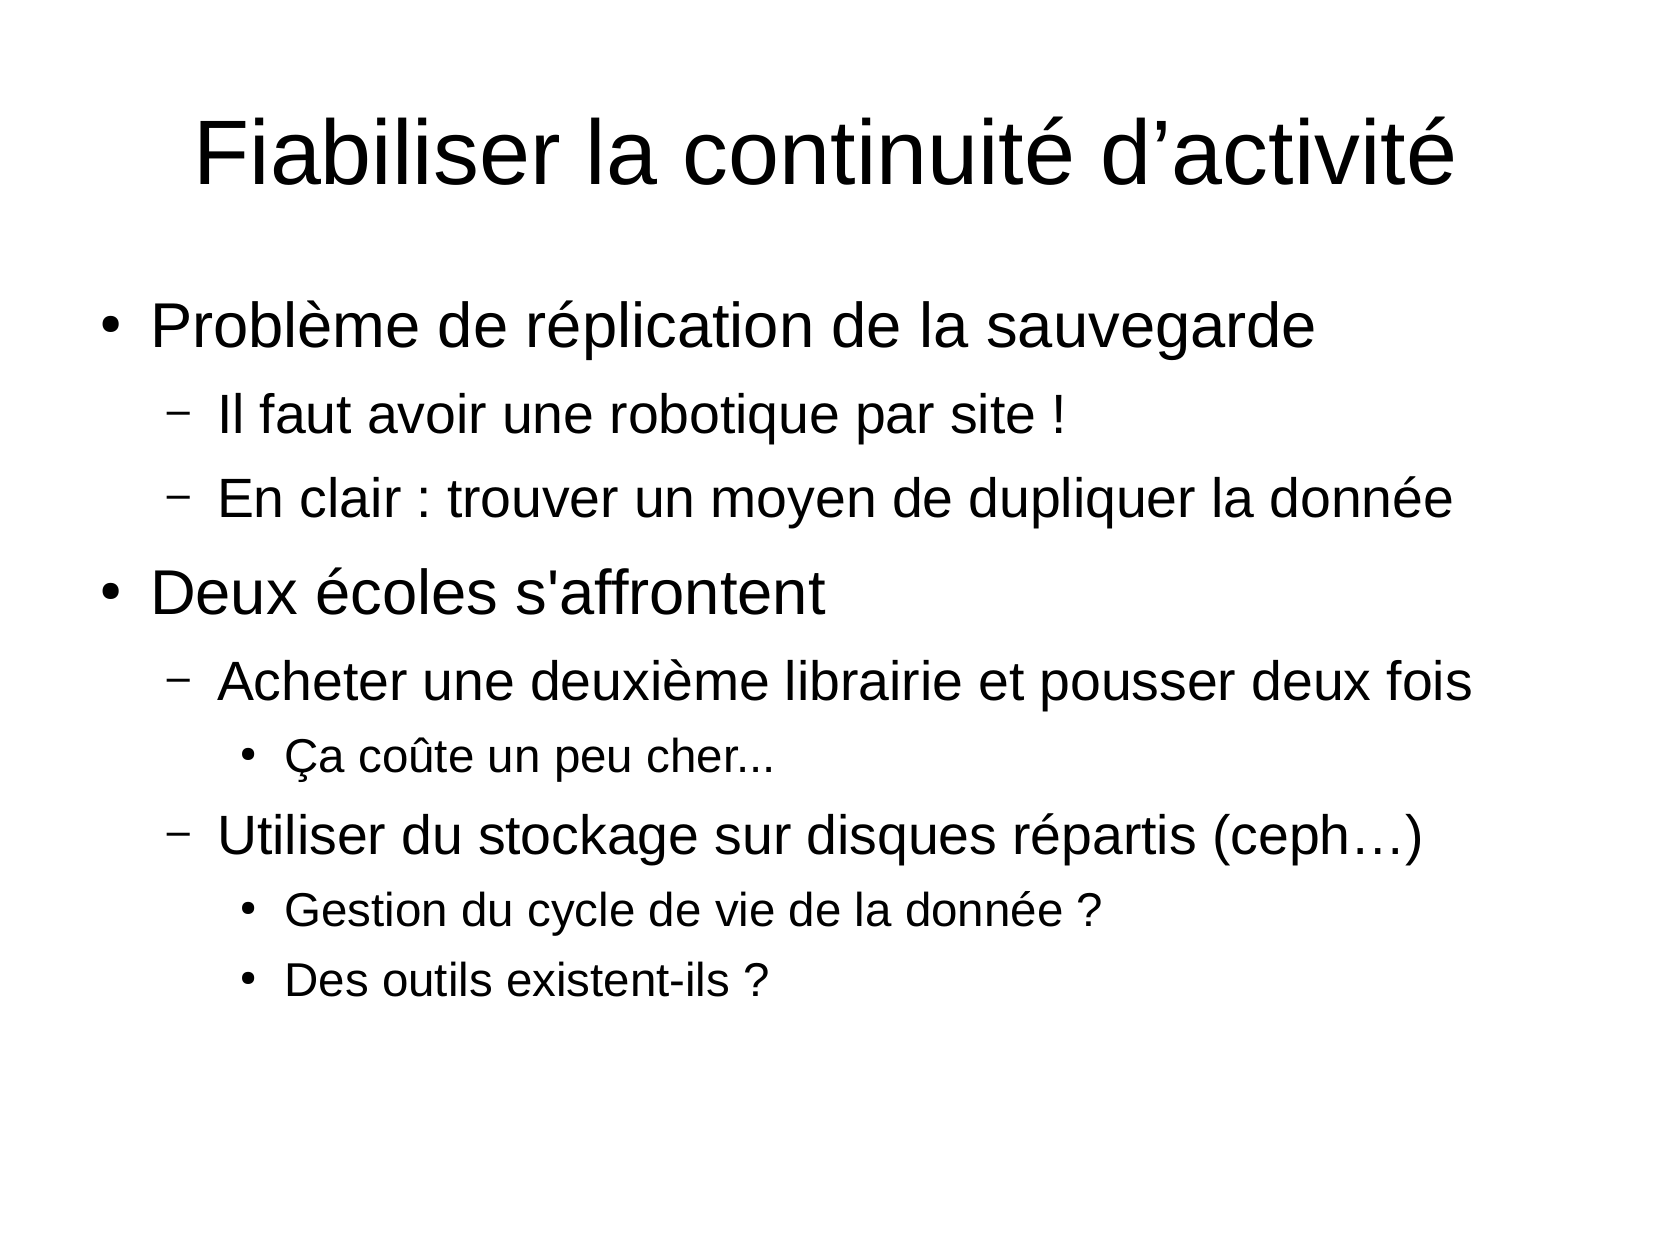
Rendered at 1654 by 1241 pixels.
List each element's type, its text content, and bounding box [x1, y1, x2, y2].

title Fiabiliser la continuité d’activité [82, 49, 1571, 257]
list Problème de réplication de la sauvegarde Il faut avoir une robotique par site ! En clair : trouver un moyen de dupliquer la donnée Deux écoles s'affrontent Acheter une deuxième librairie et pousser deux fois Ça coûte un peu cher... Utiliser du stockage sur disques répartis (ceph…) Gestion du cycle de vie de la donnée ? Des outils existent-ils ? [82, 290, 1571, 1010]
